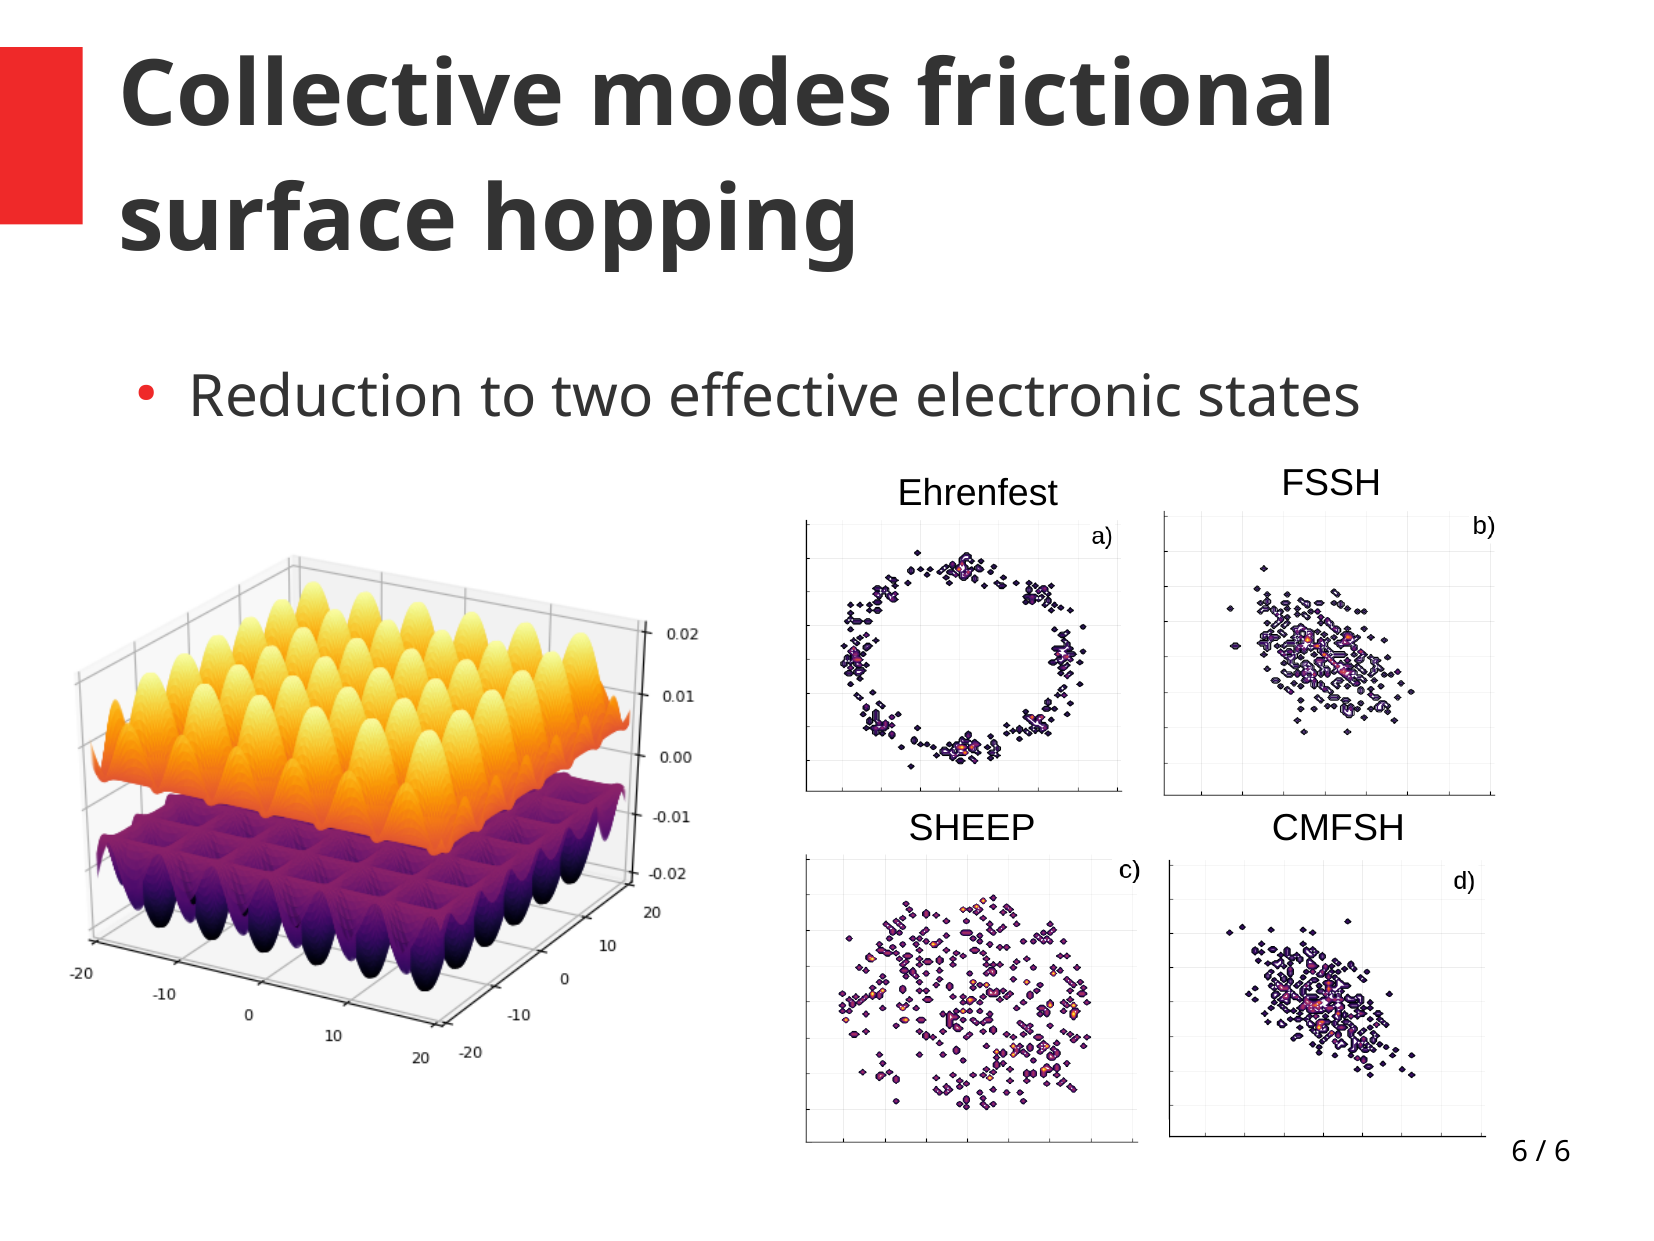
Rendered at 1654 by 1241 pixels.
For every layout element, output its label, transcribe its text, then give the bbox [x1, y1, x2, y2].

text_box CMFSH [1257, 804, 1453, 857]
text_box FSSH [1266, 453, 1429, 509]
picture [45, 543, 721, 1069]
text_box SHEEP [893, 800, 1057, 851]
list Reduction to two effective electronic states [118, 354, 1536, 1074]
picture [803, 517, 1127, 800]
picture [1161, 509, 1500, 804]
picture [803, 851, 1142, 1145]
title Collective modes frictional surface hopping [118, 45, 1571, 260]
picture [1166, 857, 1505, 1144]
text_box Ehrenfest [882, 464, 1073, 517]
